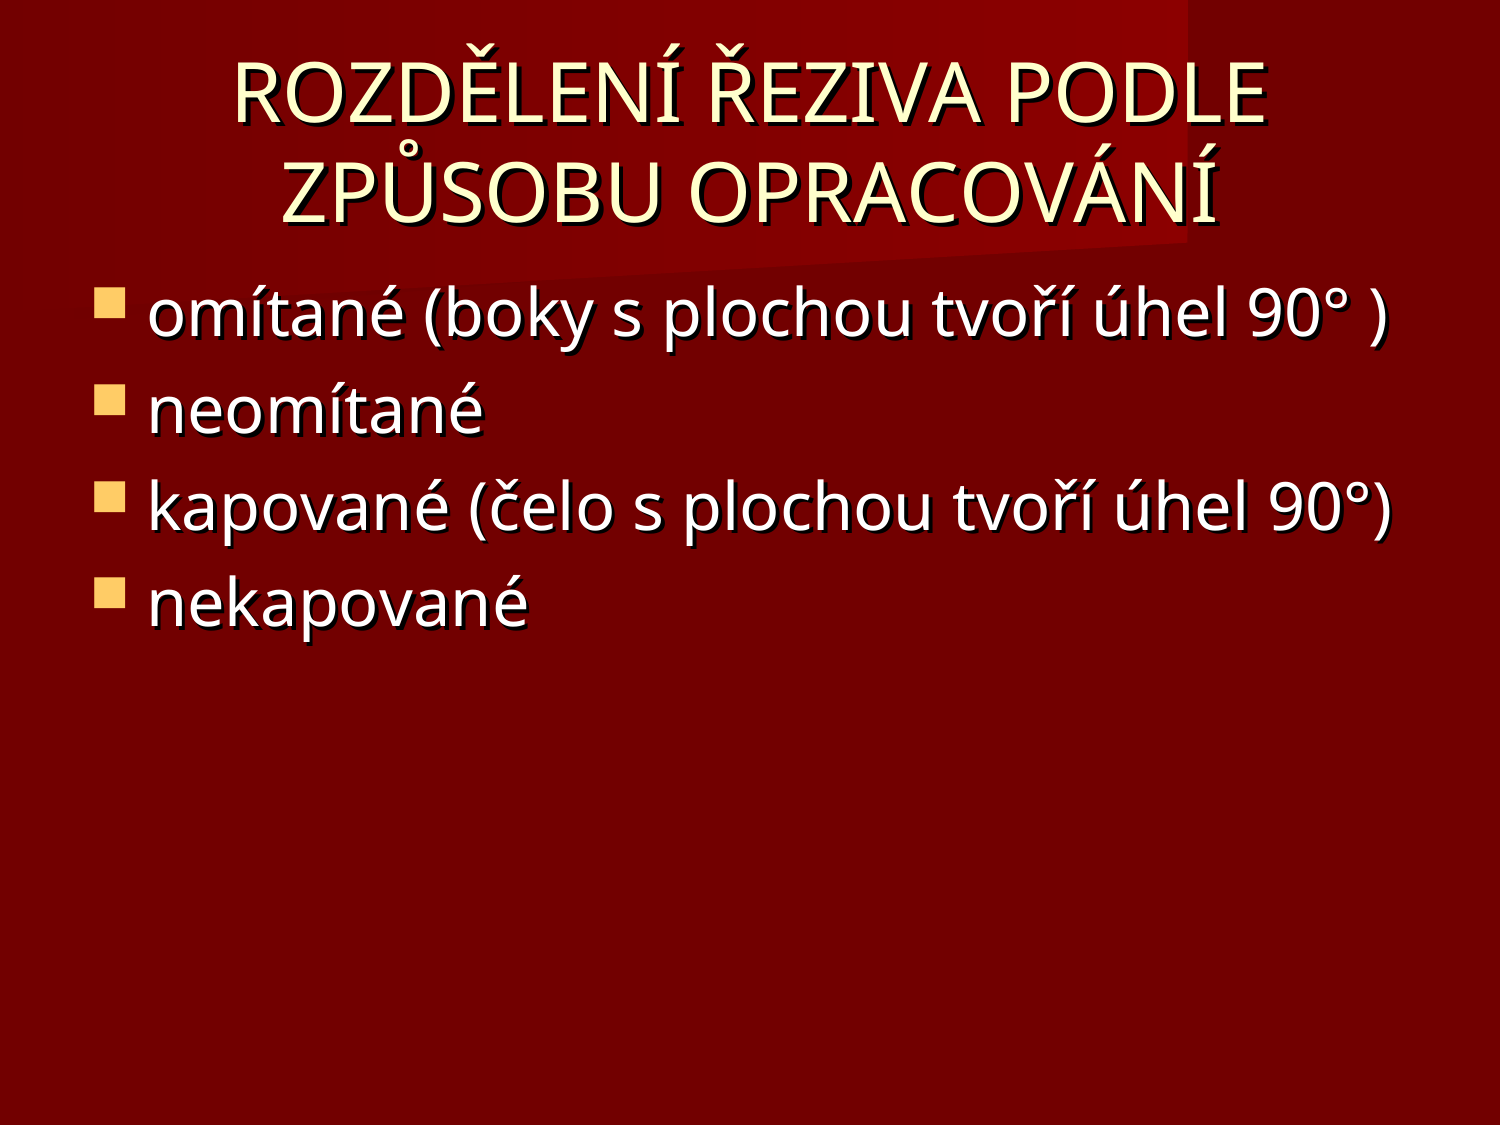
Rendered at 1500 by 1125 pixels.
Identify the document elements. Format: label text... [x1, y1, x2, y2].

title ROZDĚLENÍ ŘEZIVA PODLE ZPŮSOBU OPRACOVÁNÍ [75, 31, 1426, 247]
list omítané (boky s plochou tvoří úhel 90° ) neomítané kapované (čelo s plochou tvoří úhel 90°) nekapované [75, 262, 1426, 1001]
